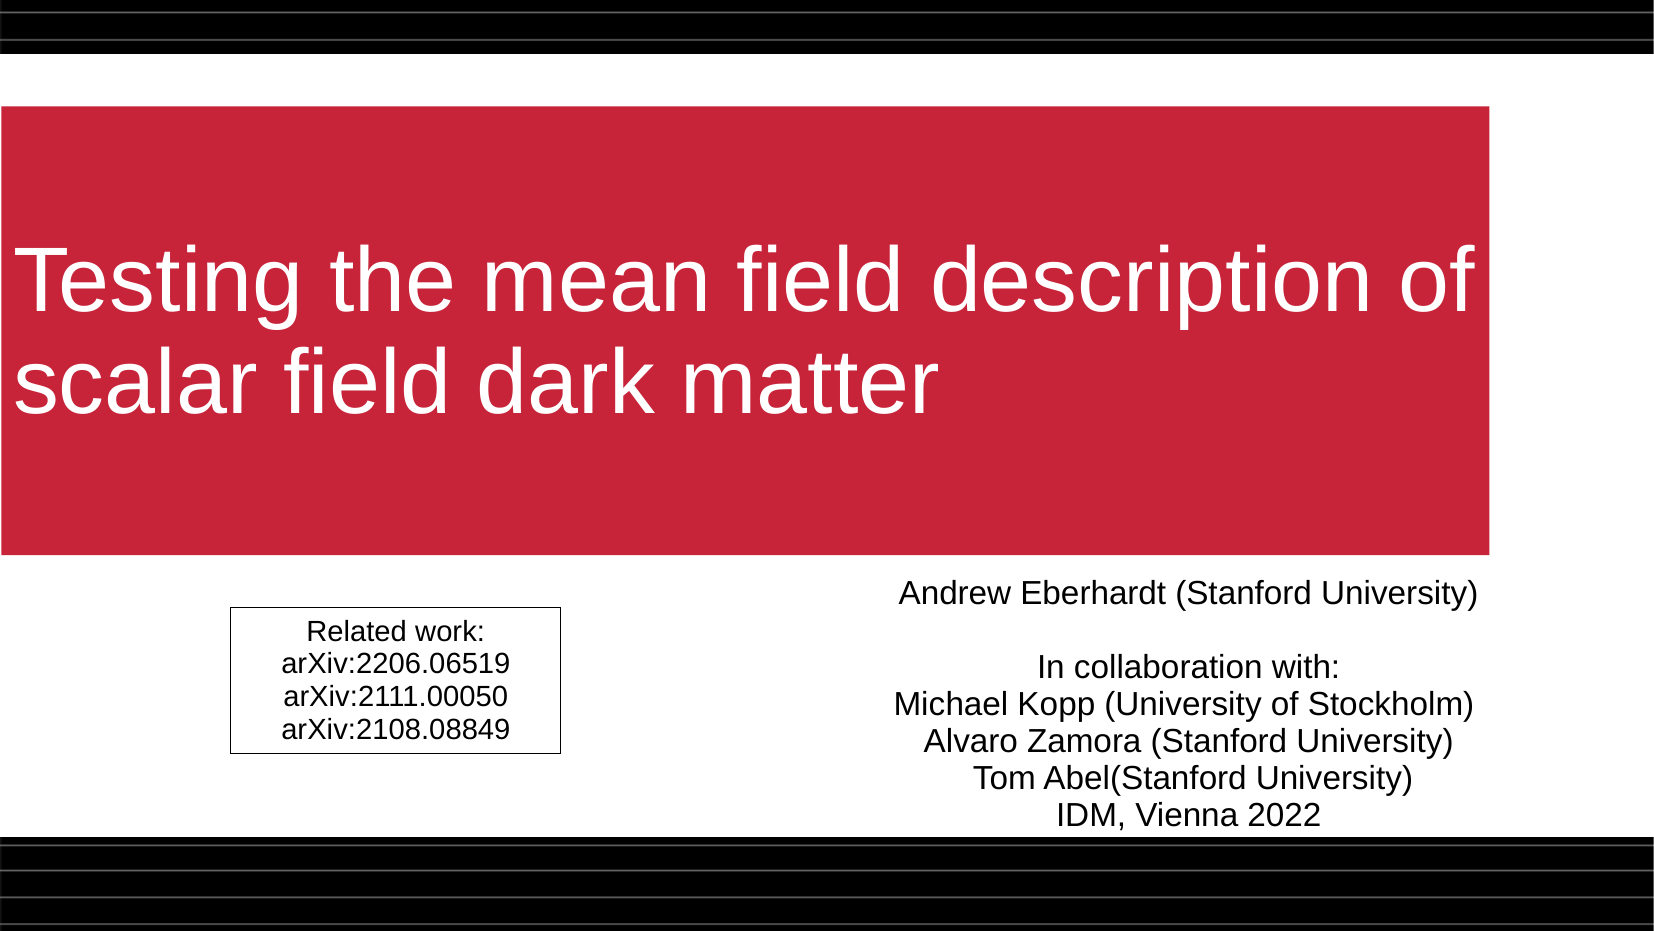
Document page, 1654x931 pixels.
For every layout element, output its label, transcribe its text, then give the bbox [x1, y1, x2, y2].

title Testing the mean field description of scalar field dark matter [1, 106, 1490, 556]
text_box Andrew Eberhardt (Stanford University) In collaboration with: Michael Kopp (University of Stockholm) Alvaro Zamora (Stanford University) Tom Abel(Stanford University) IDM, Vienna 2022 [757, 567, 1621, 842]
picture [0, 0, 1654, 54]
text_box Related work: arXiv:2206.06519 arXiv:2111.00050 arXiv:2108.08849 [230, 607, 561, 754]
picture [0, 837, 1654, 931]
